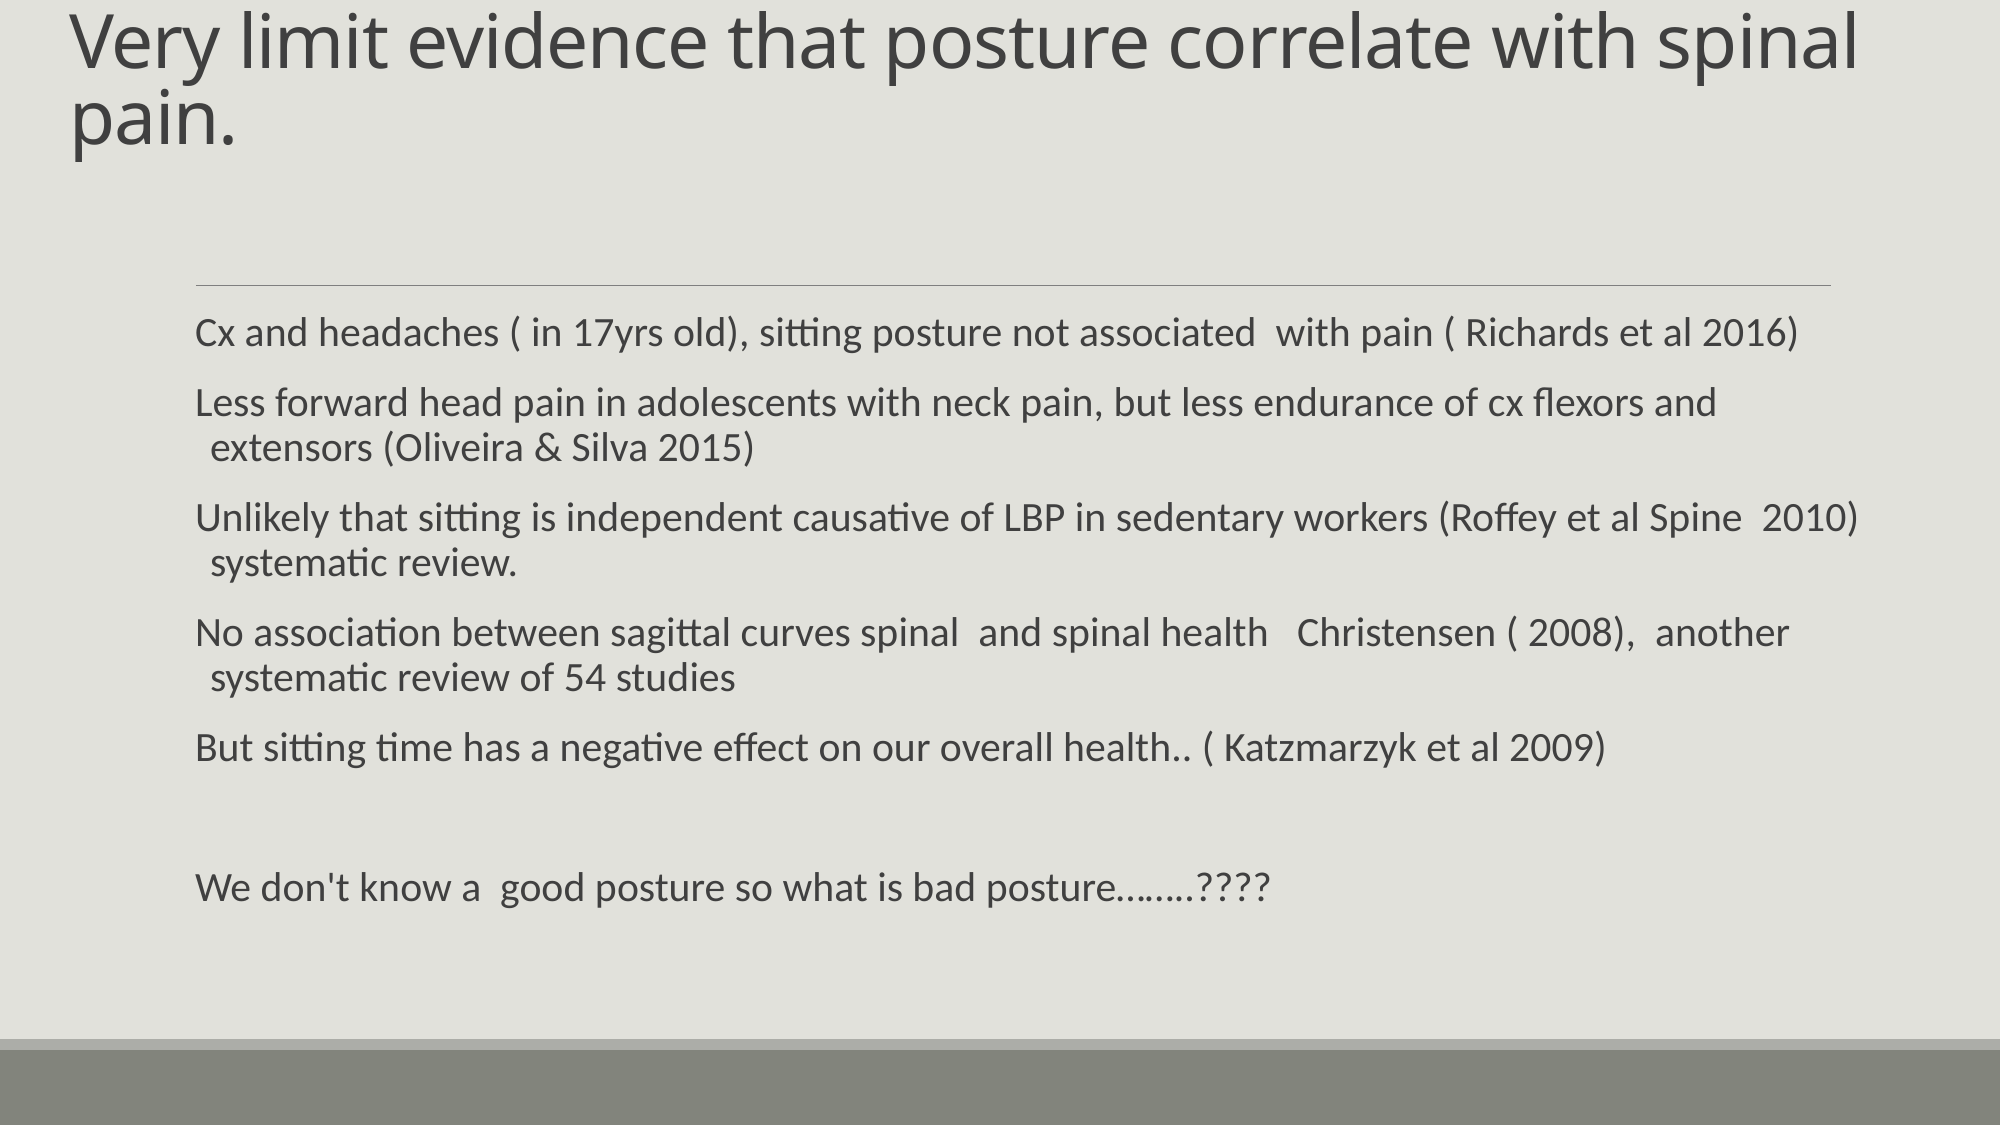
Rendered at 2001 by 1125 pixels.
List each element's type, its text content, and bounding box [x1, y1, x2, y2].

title Very limit evidence that posture correlate with spinal pain. [54, 0, 1960, 160]
list Cx and headaches ( in 17yrs old), sitting posture not associated with pain ( Richards et al 2016) Less forward head pain in adolescents with neck pain, but less endurance of cx flexors and extensors (Oliveira & Silva 2015) Unlikely that sitting is independent causative of LBP in sedentary workers (Roffey et al Spine 2010) systematic review. No association between sagittal curves spinal and spinal health Christensen ( 2008), another systematic review of 54 studies But sitting time has a negative effect on our overall health.. ( Katzmarzyk et al 2009) We don't know a good posture so what is bad posture……..???? [180, 302, 1884, 963]
